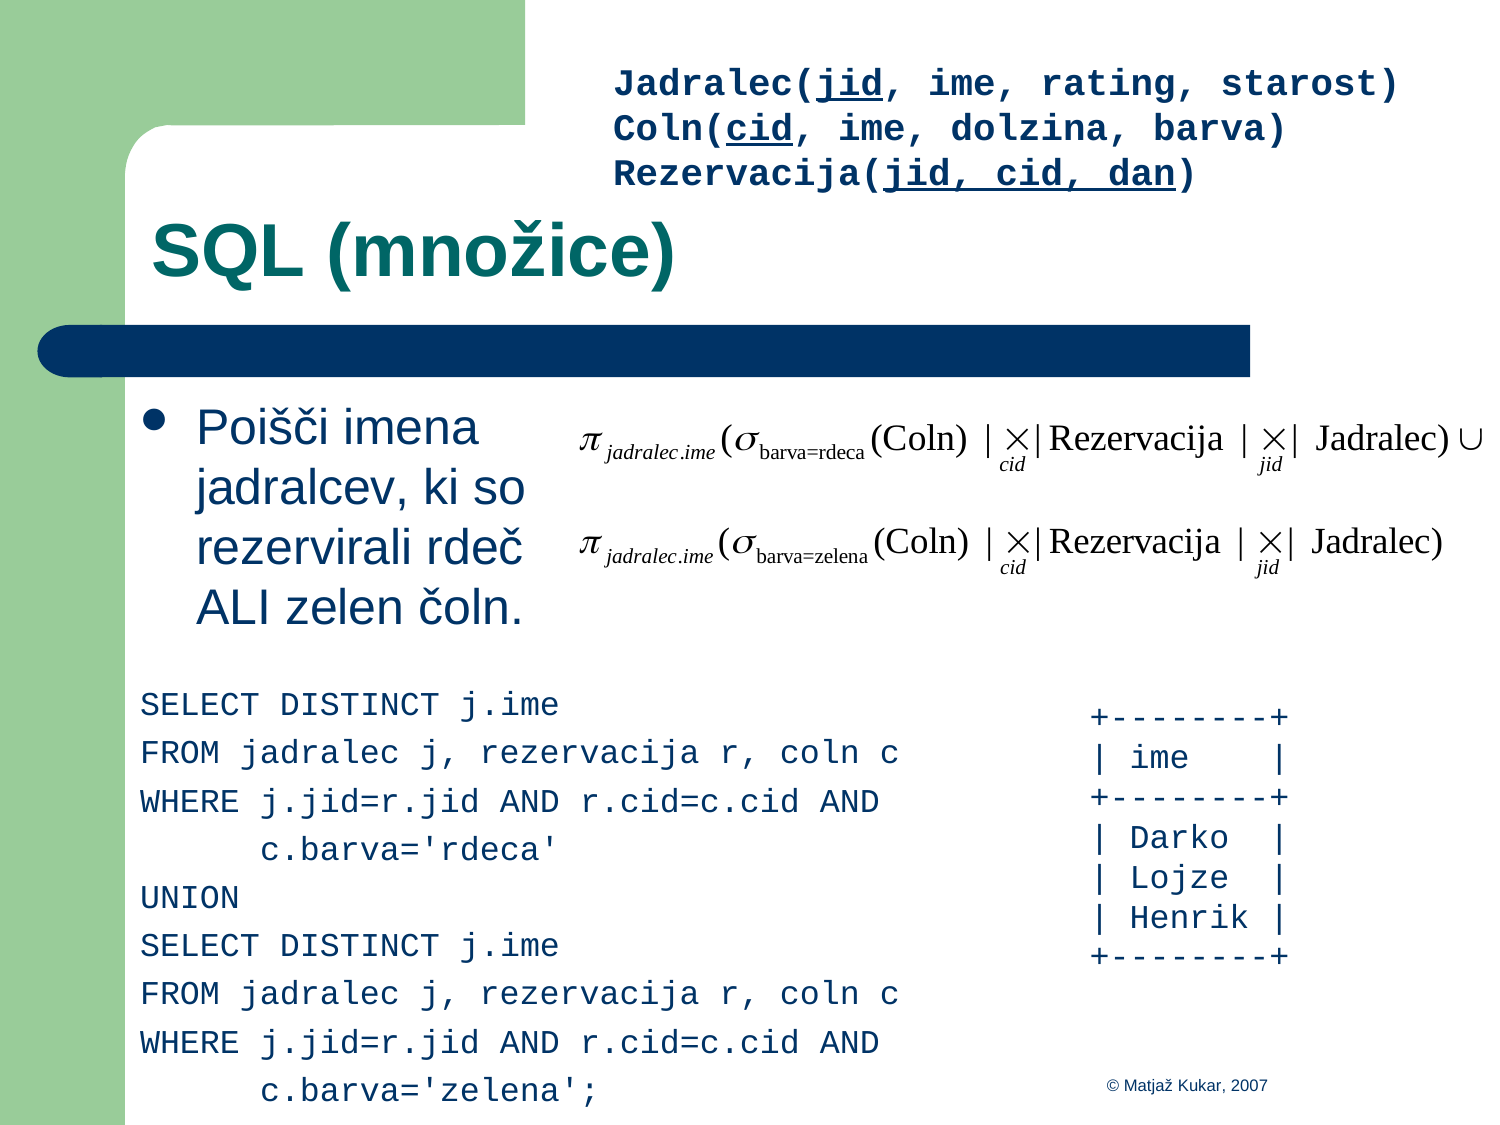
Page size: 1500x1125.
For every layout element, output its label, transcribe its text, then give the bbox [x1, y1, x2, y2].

text_box +--------+ | ime | +--------+ | Darko | | Lojze | | Henrik | +--------+ [1074, 687, 1500, 983]
list SELECT DISTINCT j.ime FROM jadralec j, rezervacija r, coln c WHERE j.jid=r.jid AND r.cid=c.cid AND c.barva='rdeca' UNION SELECT DISTINCT j.ime FROM jadralec j, rezervacija r, coln c WHERE j.jid=r.jid AND r.cid=c.cid AND c.barva='zelena'; [125, 675, 1075, 1125]
list Poišči imena jadralcev, ki so rezervirali rdeč ALI zelen čoln. [125, 387, 625, 681]
text_box Jadralec(jid, ime, rating, starost) Coln(cid, ime, dolzina, barva) Rezervacija(jid, cid, dan) [523, 49, 1416, 201]
title SQL (množice) [136, 136, 1414, 301]
chart [575, 412, 1487, 485]
text_box © Matjaž Kukar, 2007 [1075, 1025, 1426, 1103]
text_box [575, 516, 1450, 593]
